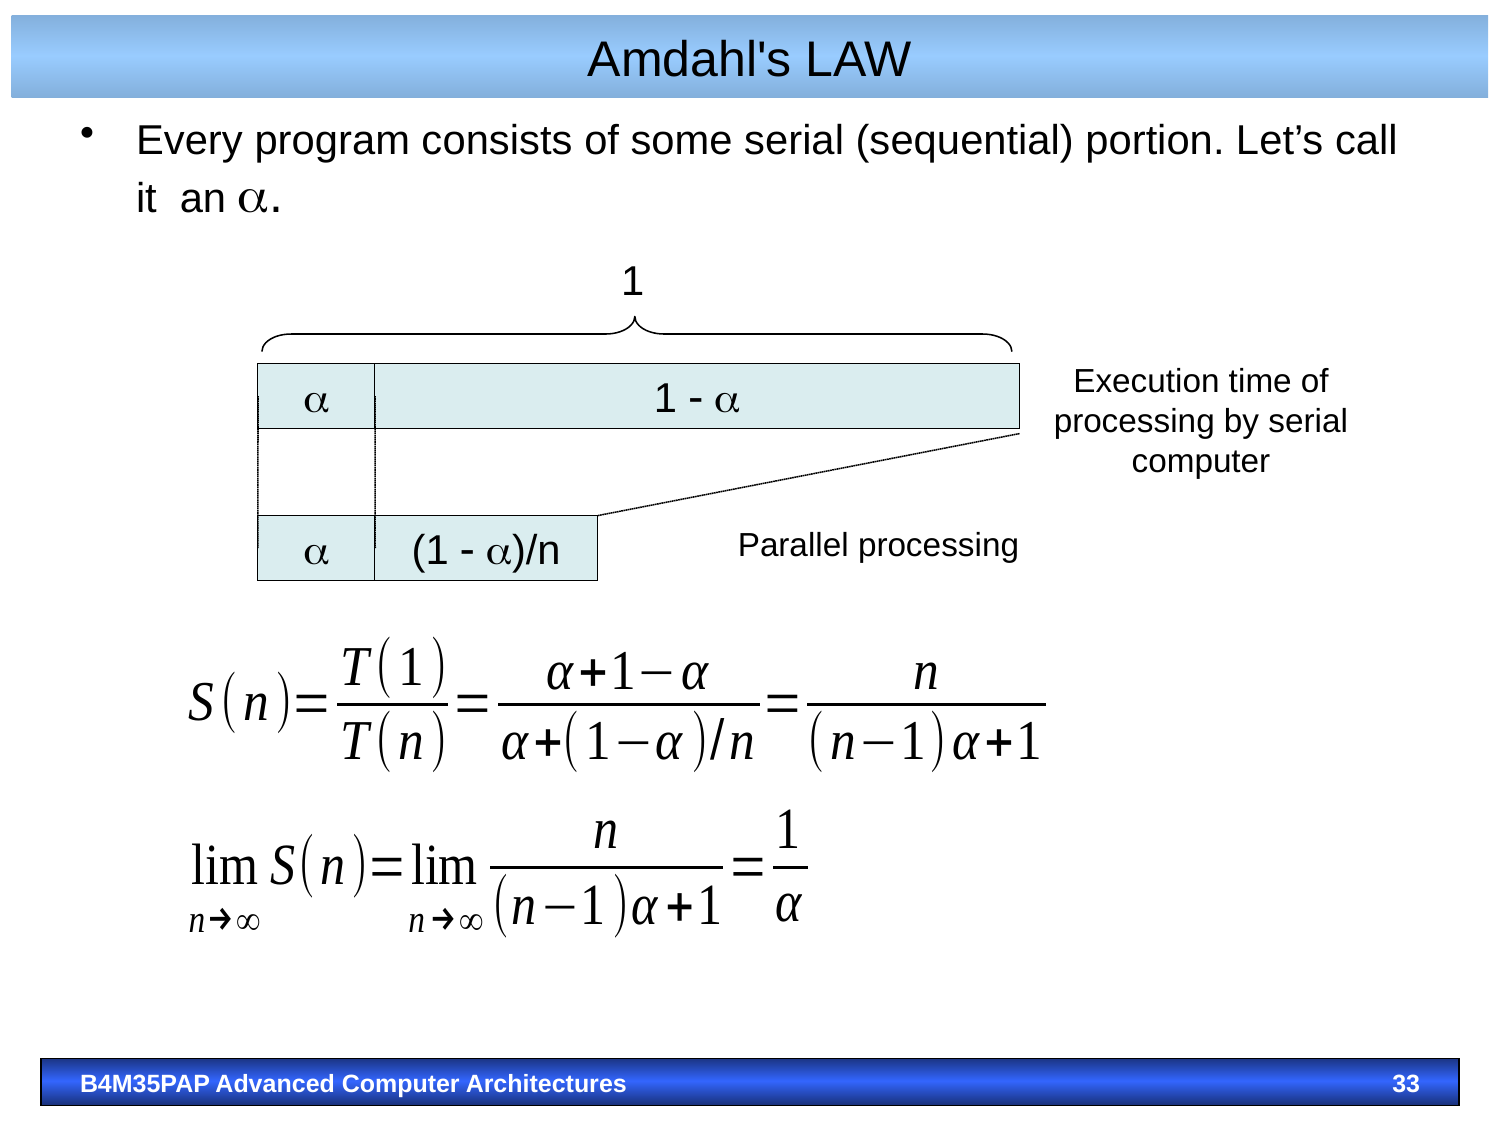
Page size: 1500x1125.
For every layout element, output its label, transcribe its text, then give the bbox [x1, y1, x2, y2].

title Amdahl's LAW [11, 15, 1489, 98]
chart [175, 632, 1067, 777]
text_box (1  )/n [374, 515, 598, 581]
text_box Every program consists of some serial (sequential) portion. Let’s call it an . [64, 105, 1436, 1043]
text_box Parallel processing [597, 515, 1161, 571]
chart [175, 796, 827, 941]
text_box  [257, 363, 375, 429]
text_box Execution time of processing by serial computer [1019, 351, 1383, 487]
text_box  [257, 515, 374, 581]
text_box 1   [375, 363, 1019, 429]
text_box 1 [574, 246, 692, 311]
